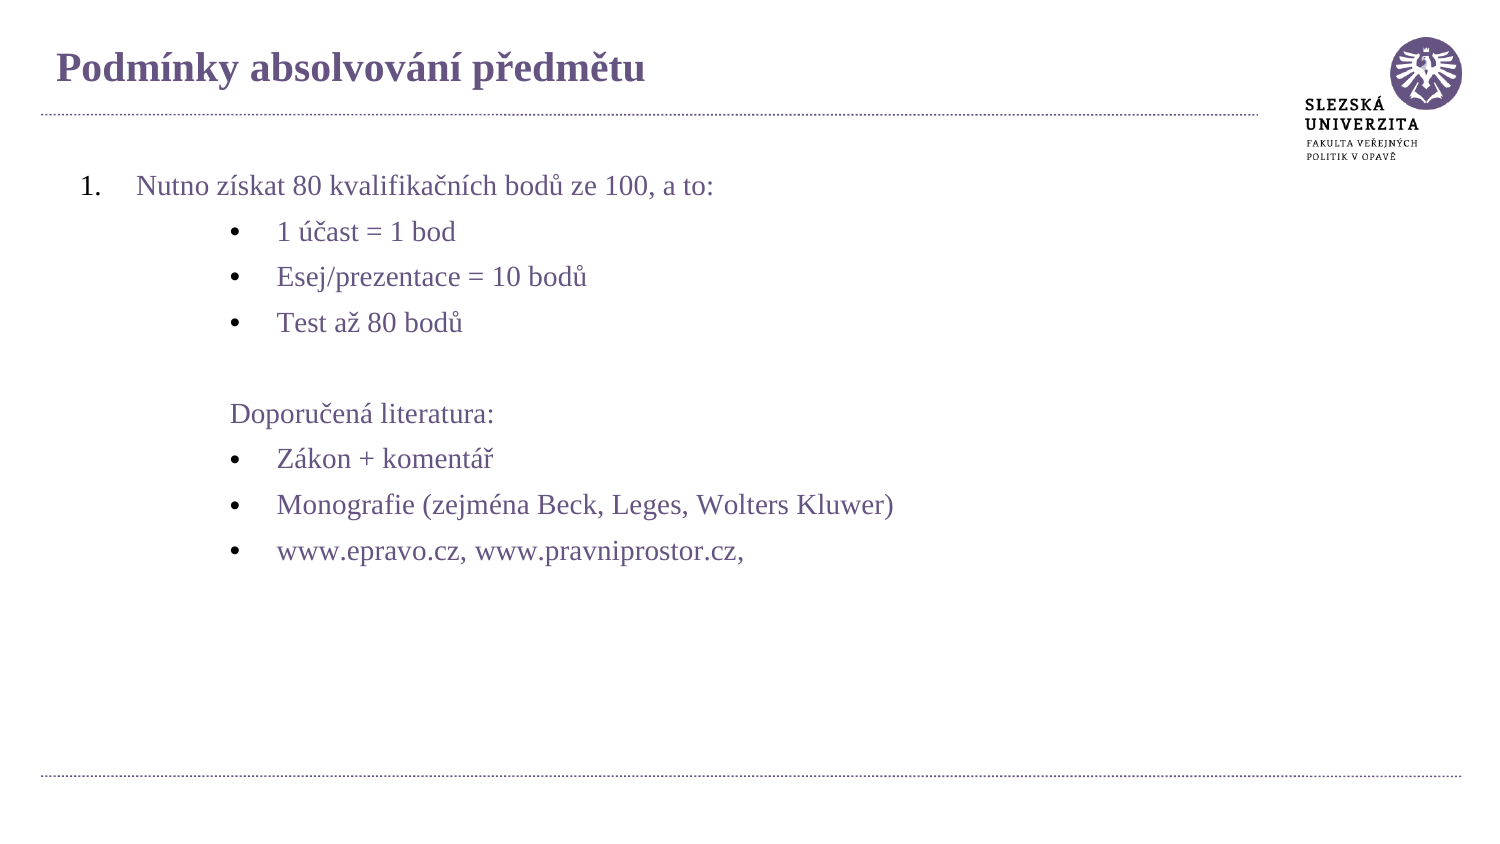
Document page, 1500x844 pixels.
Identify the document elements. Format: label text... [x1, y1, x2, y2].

title Podmínky absolvování předmětu [41, 32, 786, 116]
text_box Nutno získat 80 kvalifikačních bodů ze 100, a to: 1 účast = 1 bod Esej/prezentace = 10 bodů Test až 80 bodů Doporučená literatura: Zákon + komentář Monografie (zejména Beck, Leges, Wolters Kluwer) www.epravo.cz, www.pravniprostor.cz, [64, 161, 1176, 753]
